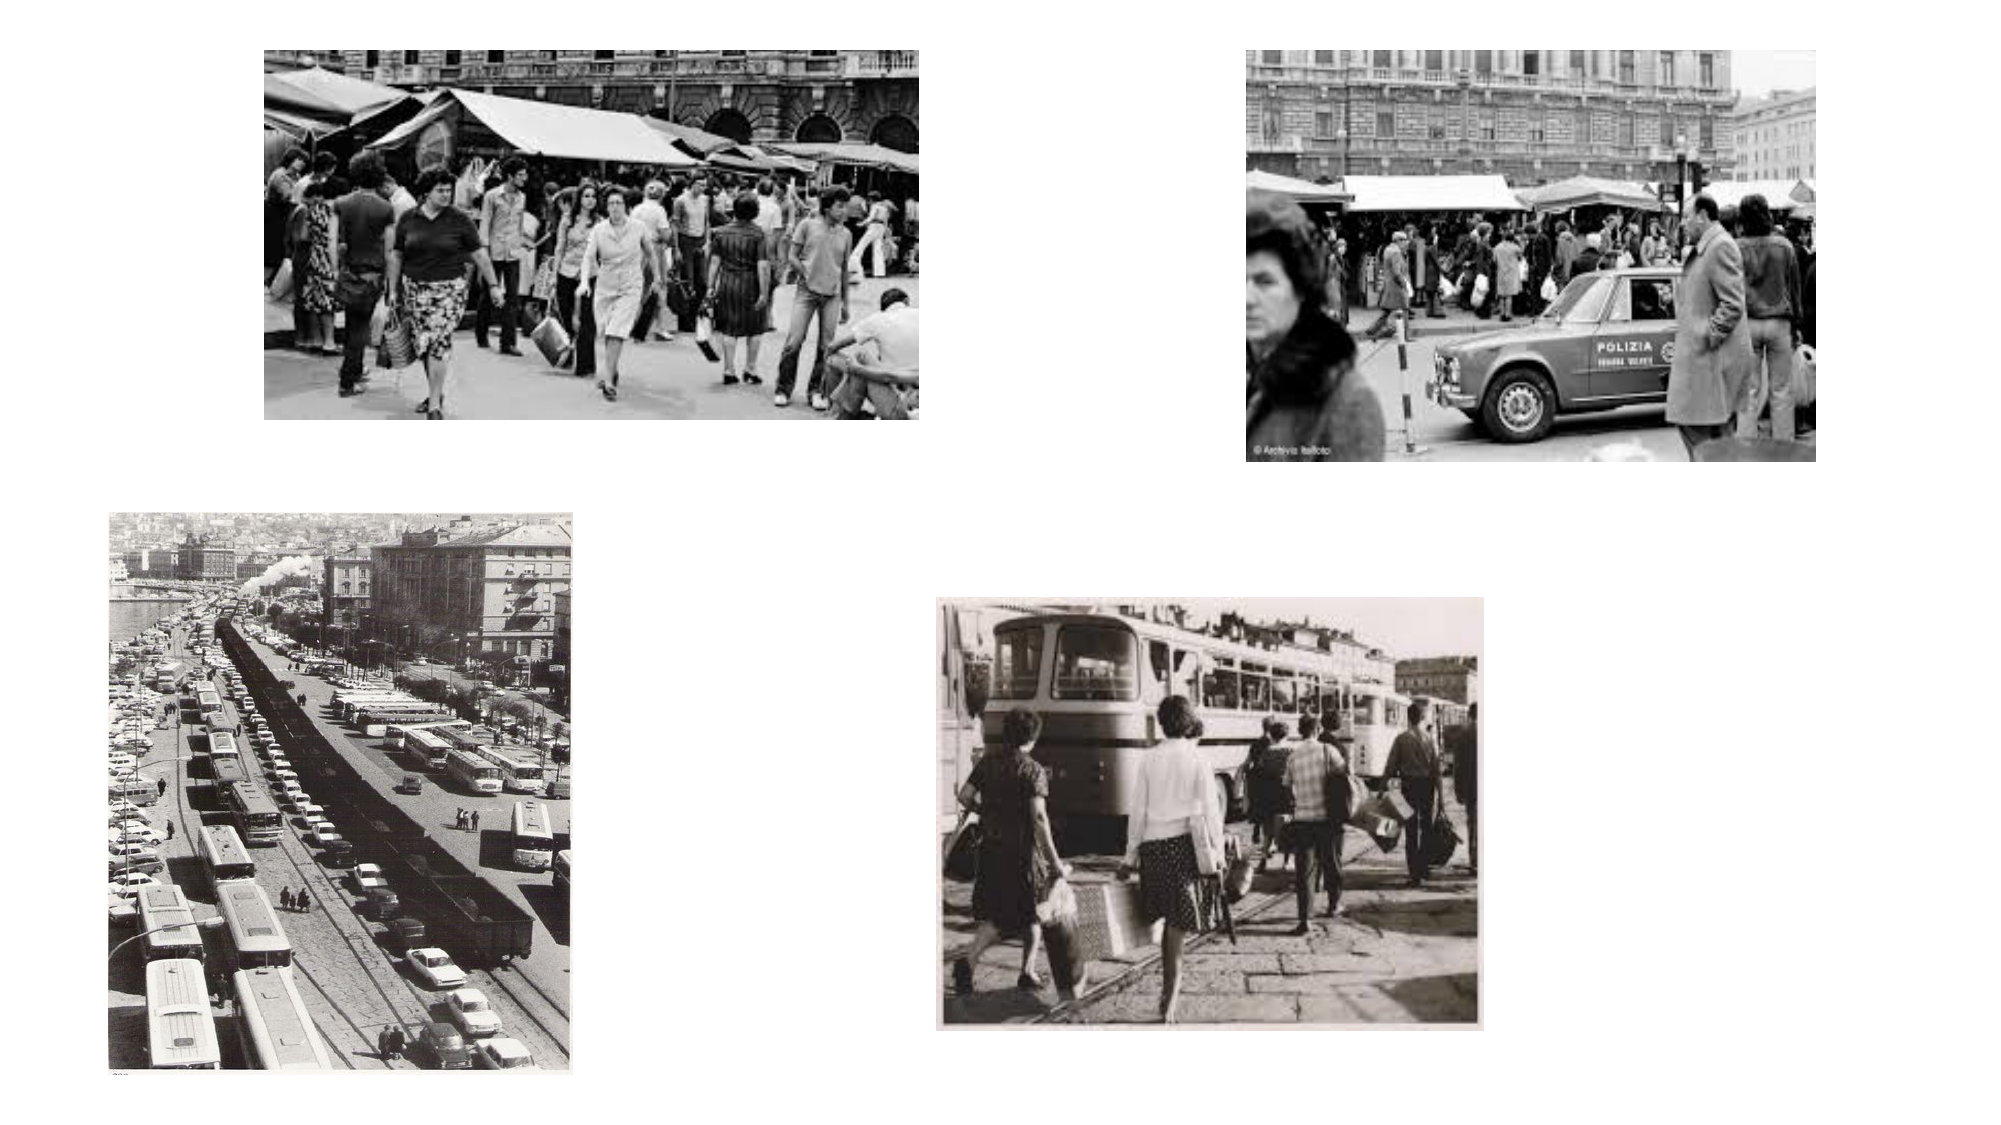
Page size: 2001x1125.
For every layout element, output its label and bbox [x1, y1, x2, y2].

picture [108, 512, 573, 1075]
picture [1246, 50, 1816, 462]
picture [936, 597, 1484, 1031]
picture [264, 50, 919, 420]
